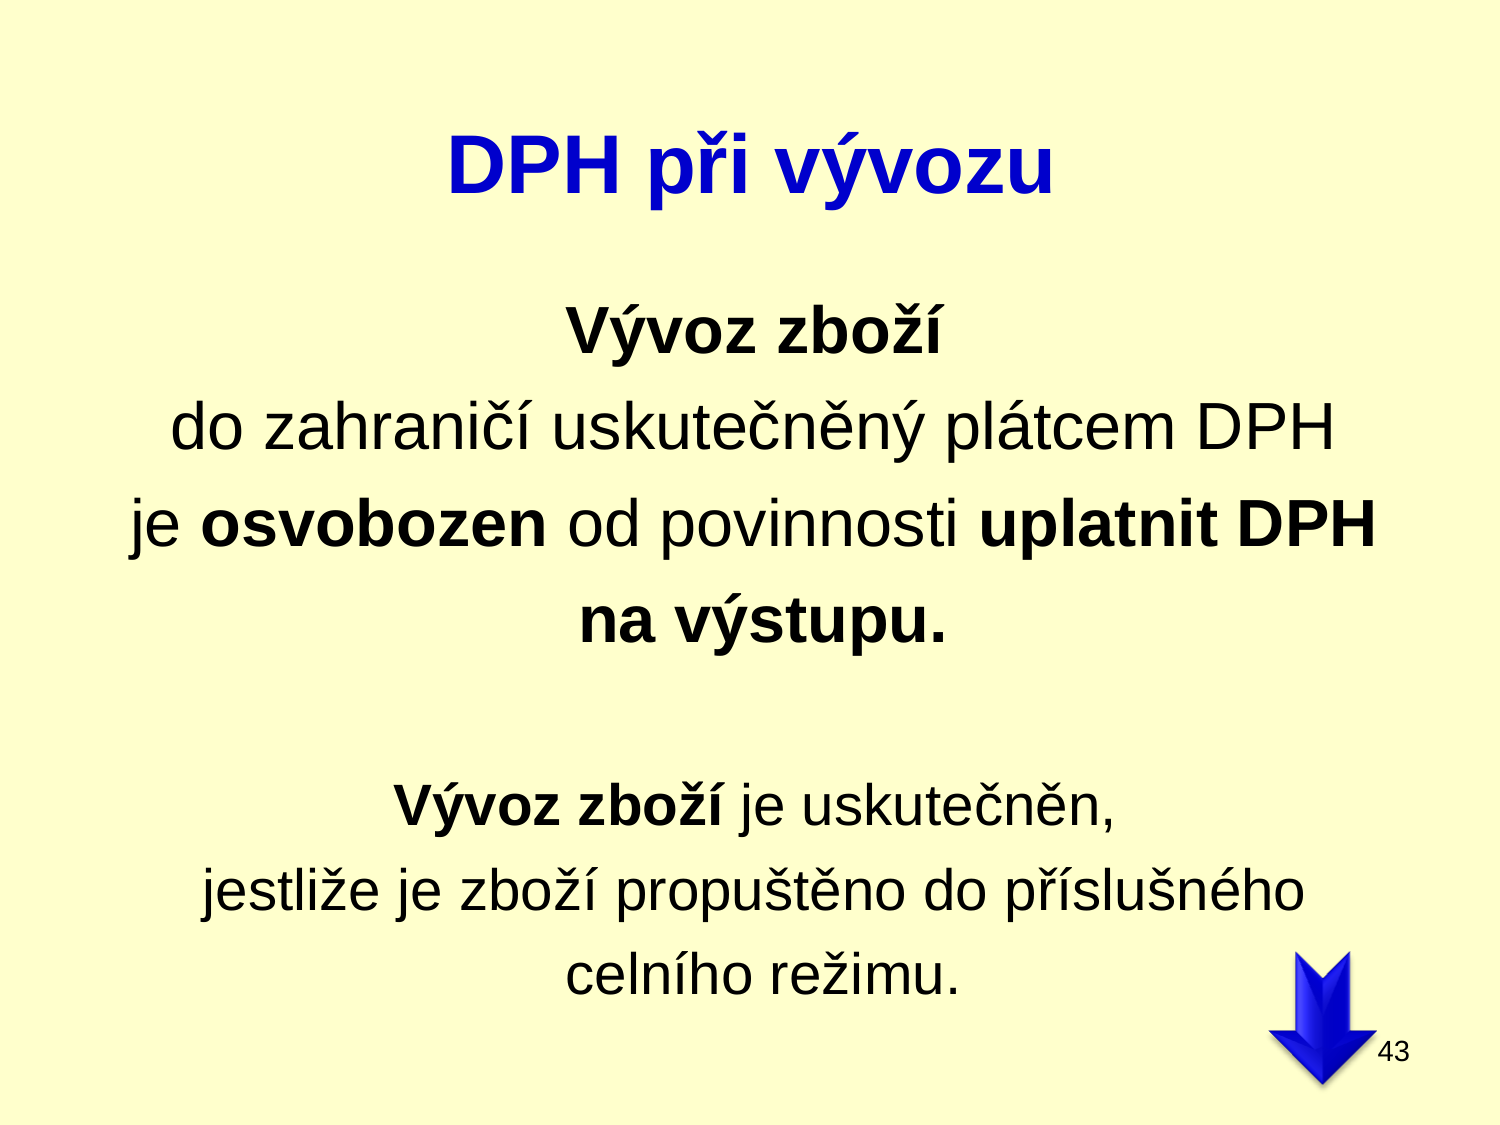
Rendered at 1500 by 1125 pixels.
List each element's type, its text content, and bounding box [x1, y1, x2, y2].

title DPH při vývozu [76, 101, 1427, 218]
text_box <číslo> [1074, 1024, 1426, 1103]
list Vývoz zboží do zahraničí uskutečněný plátcem DPH je osvobozen od povinnosti uplatnit DPH na výstupu. Vývoz zboží je uskutečněn, jestliže je zboží propuštěno do příslušného celního režimu. [88, 278, 1439, 1024]
picture [1259, 946, 1387, 1099]
